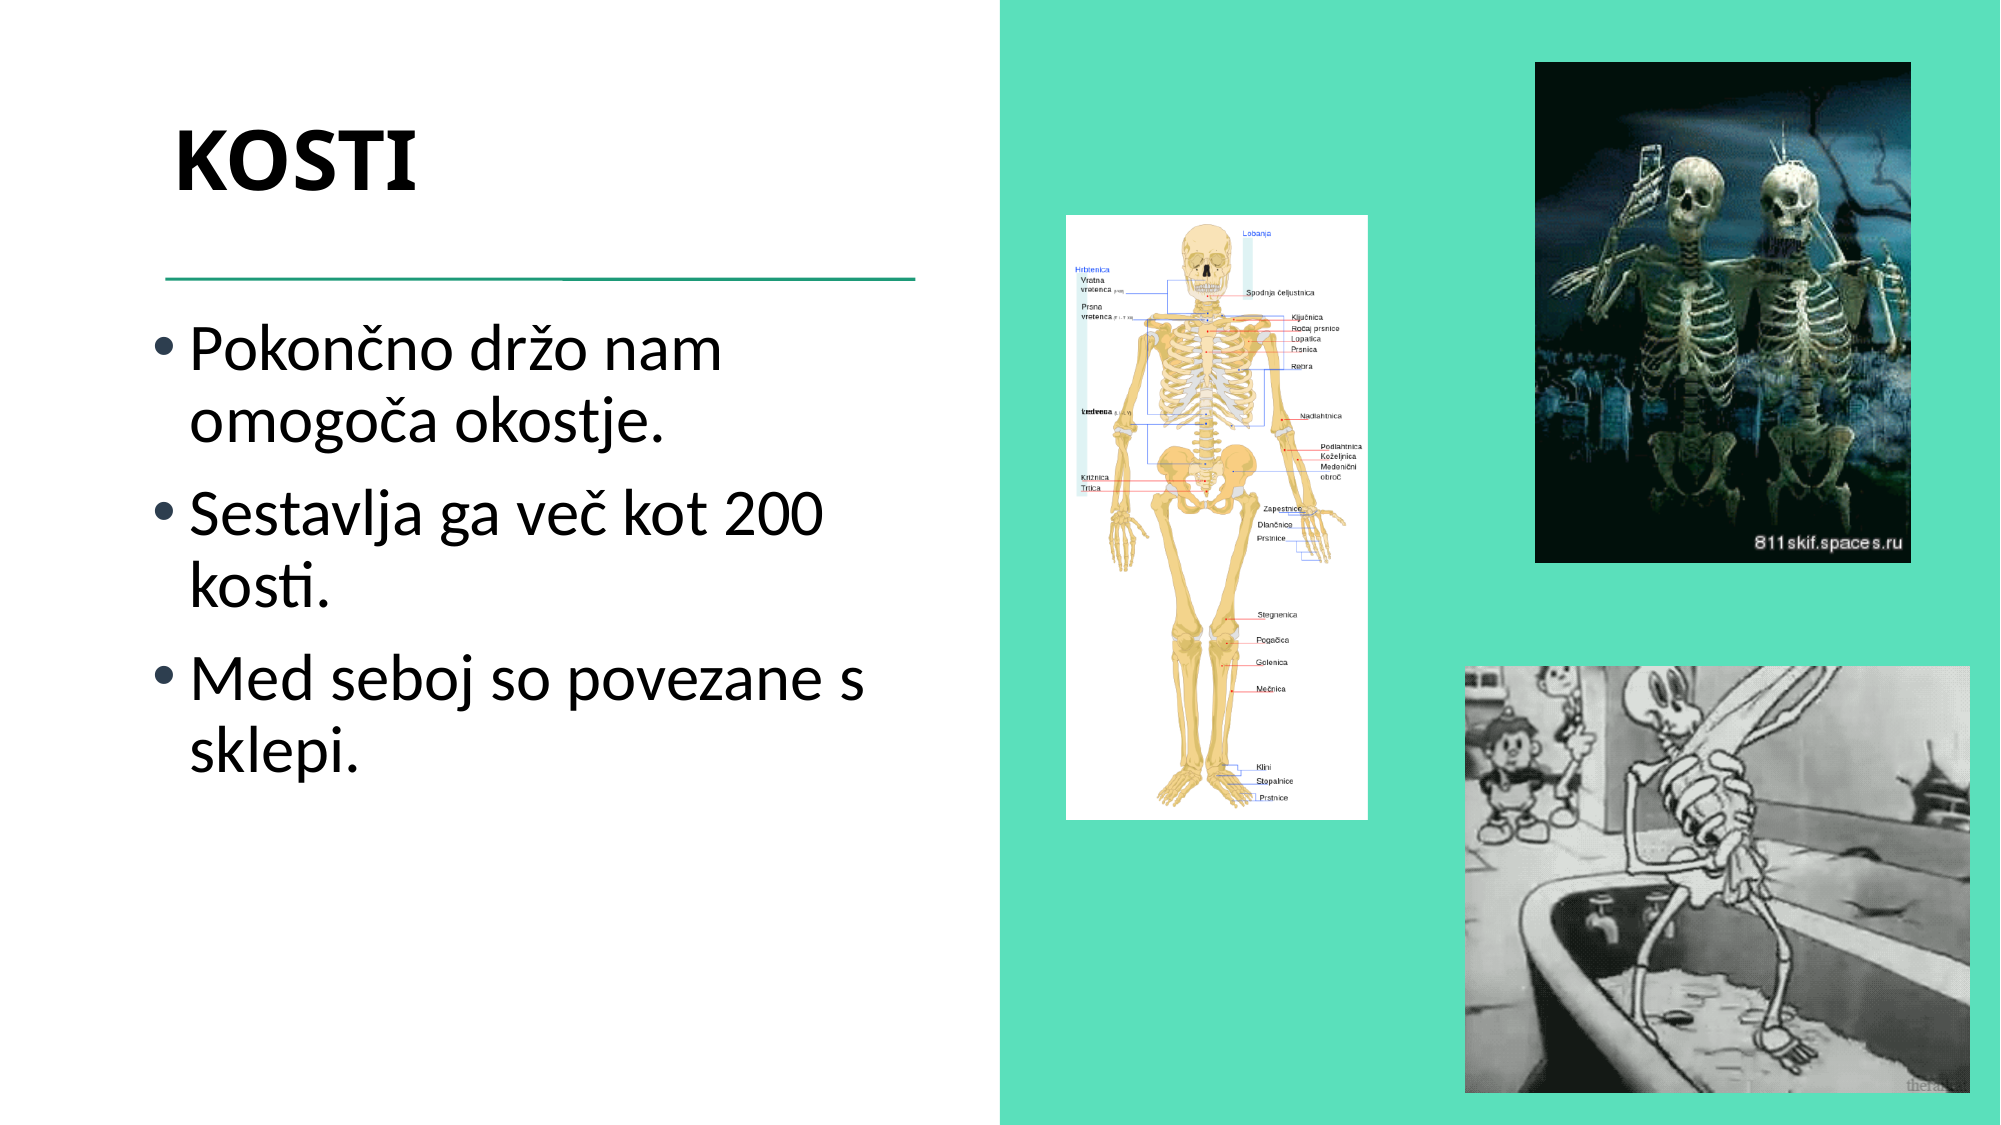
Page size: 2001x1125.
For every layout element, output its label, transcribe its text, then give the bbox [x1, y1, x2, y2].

list Pokončno držo nam omogoča okostje. Sestavlja ga več kot 200 kosti. Med seboj so povezane s sklepi. [137, 305, 955, 1014]
text_box [999, 0, 2000, 1125]
picture [1535, 62, 1911, 563]
title KOSTI [91, 59, 955, 217]
picture [1066, 215, 1368, 820]
picture [1465, 666, 1970, 1093]
